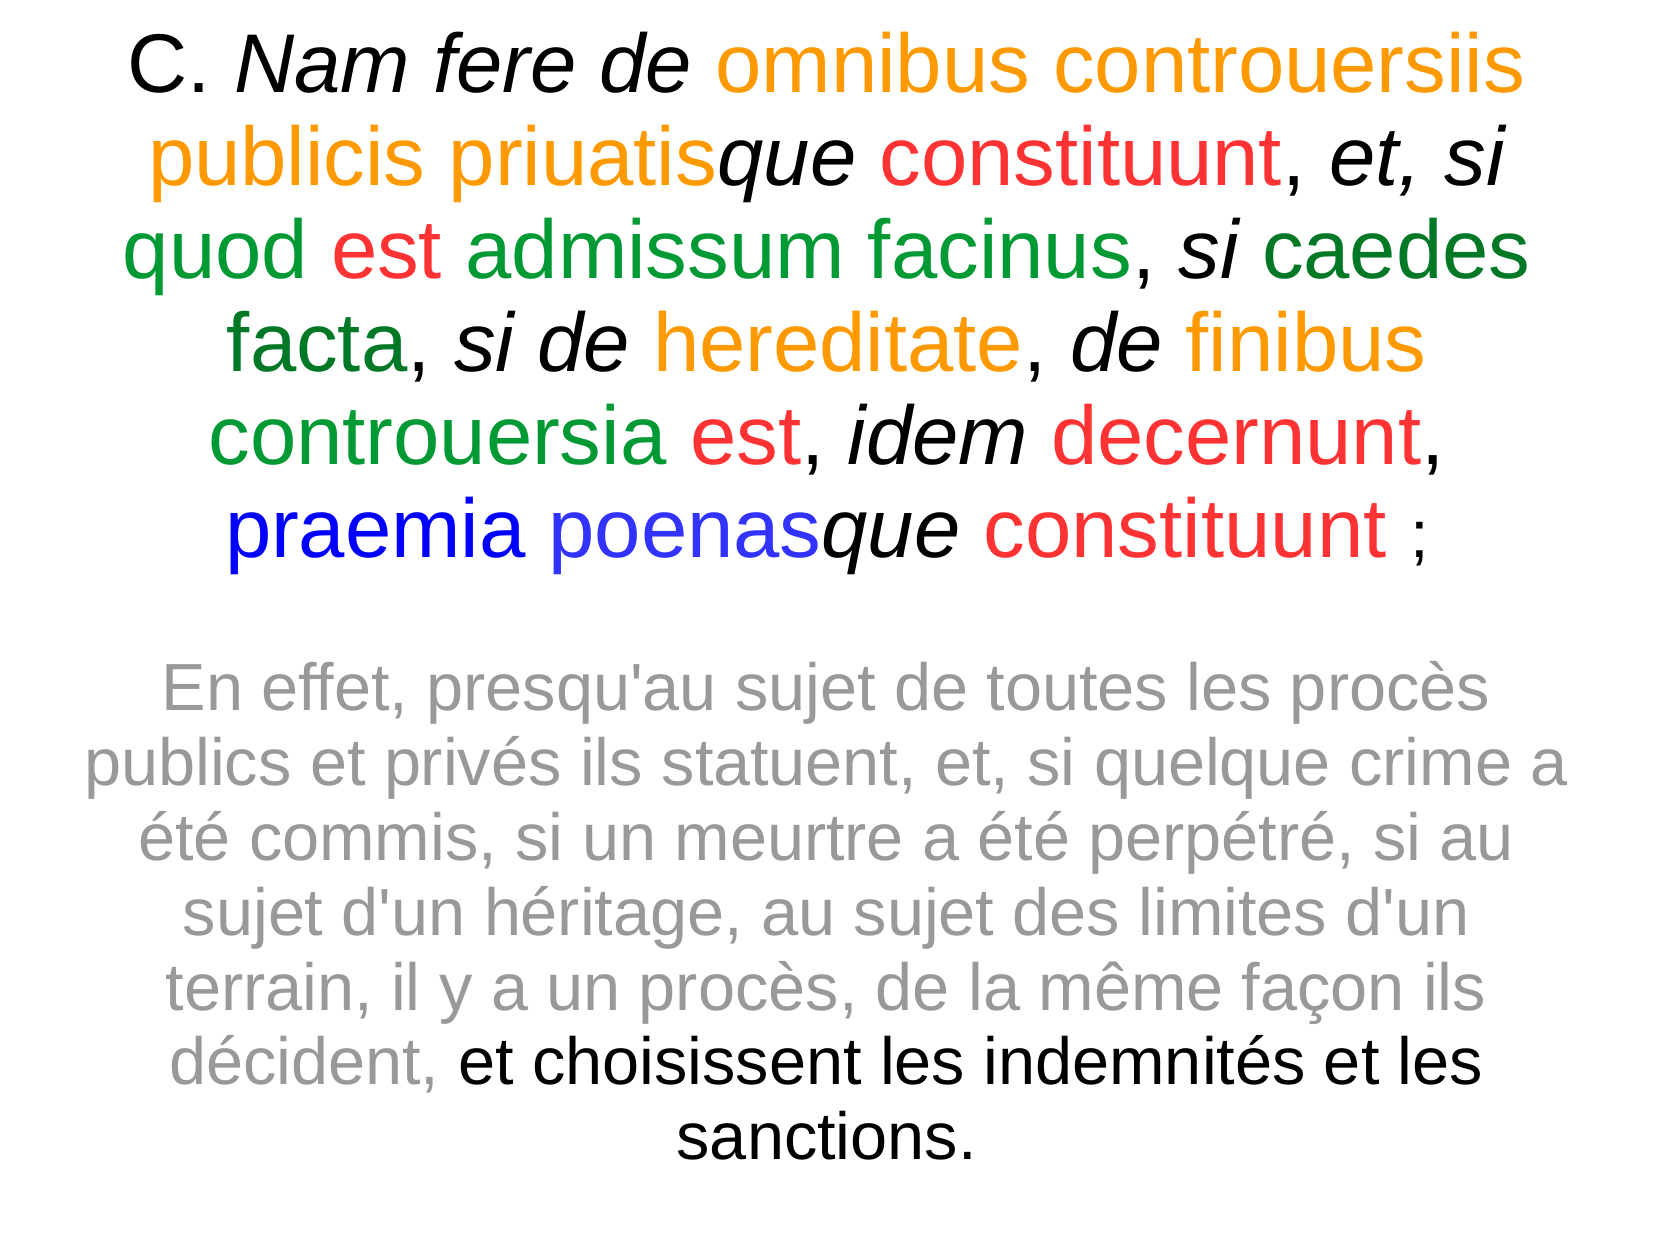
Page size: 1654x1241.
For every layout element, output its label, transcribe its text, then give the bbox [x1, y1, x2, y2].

subtitle C. Nam fere de omnibus controuersiis publicis priuatisque constituunt, et, si quod est admissum facinus, si caedes facta, si de hereditate, de finibus controuersia est, idem decernunt, praemia poenasque constituunt ; En effet, presqu'au sujet de toutes les procès publics et privés ils statuent, et, si quelque crime a été commis, si un meurtre a été perpétré, si au sujet d'un héritage, au sujet des limites d'un terrain, il y a un procès, de la même façon ils décident, et choisissent les indemnités et les sanctions. [82, 17, 1571, 1174]
